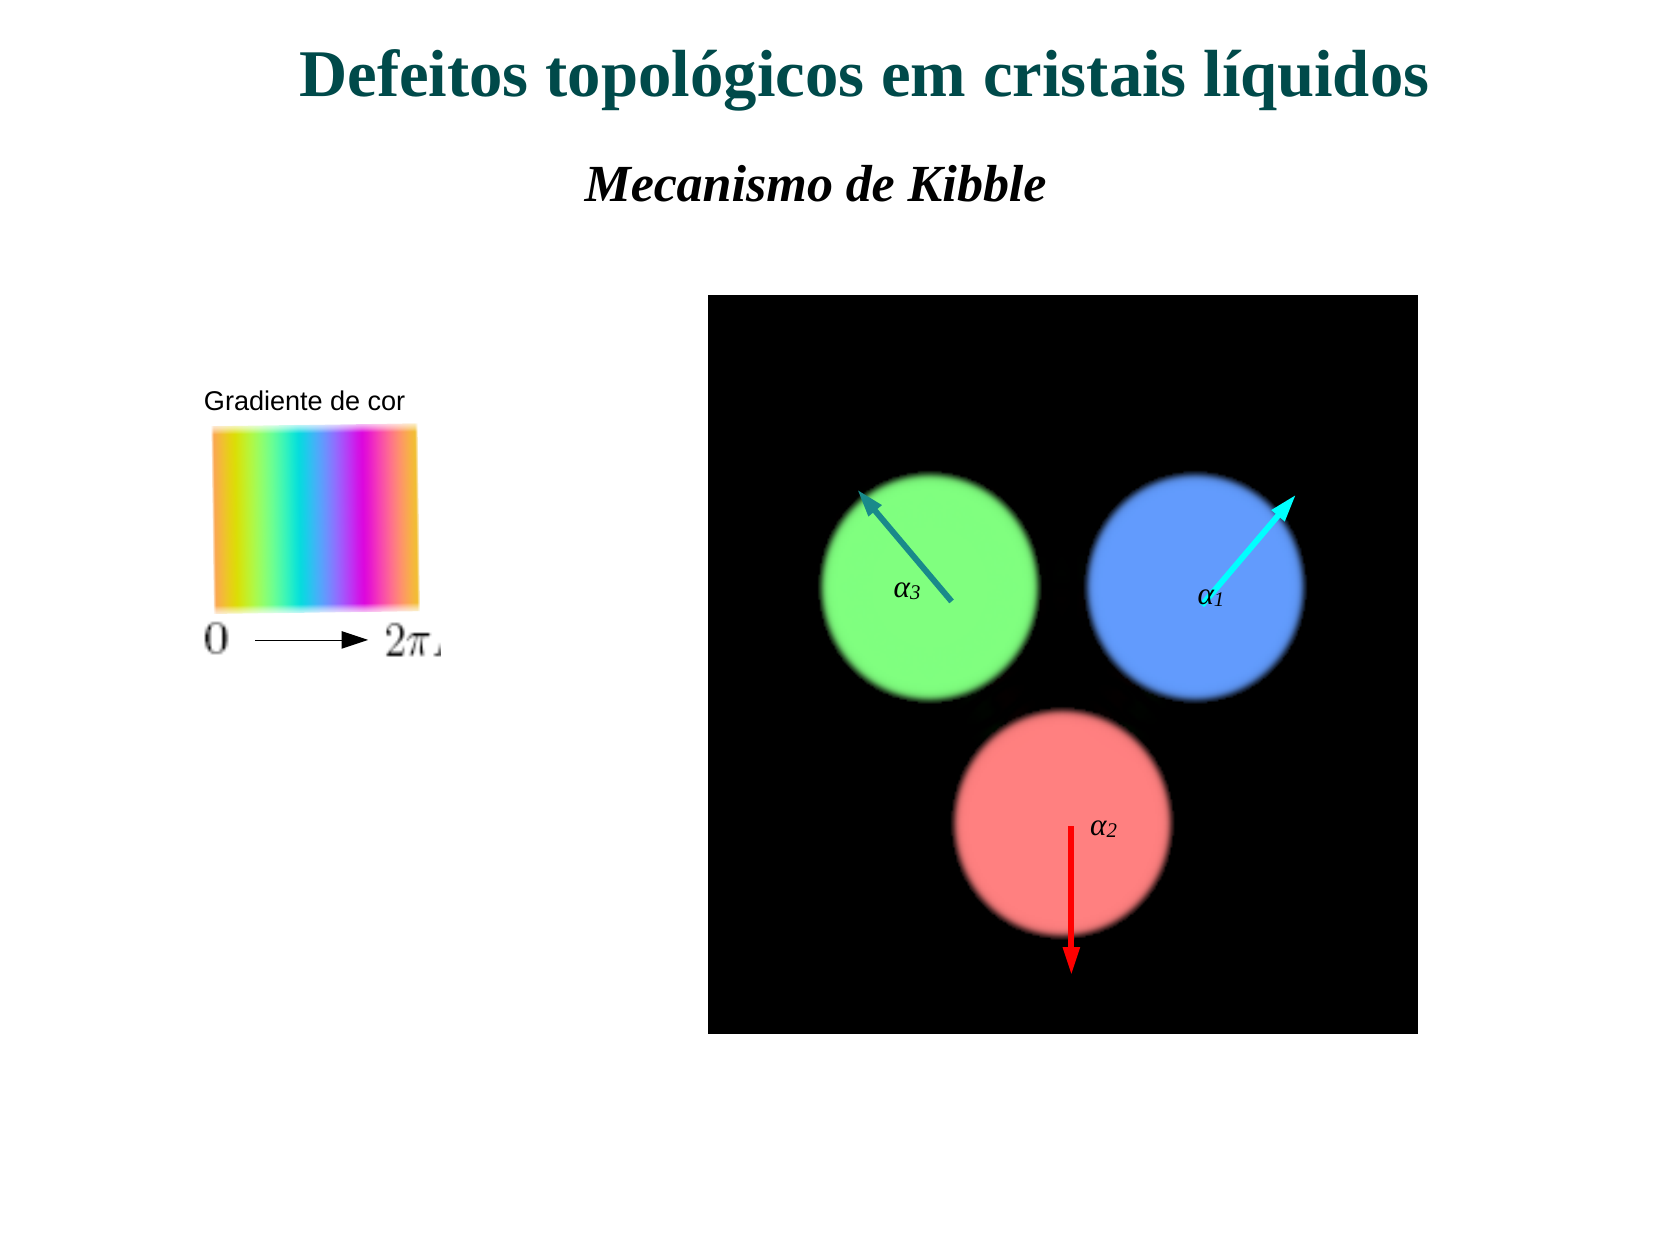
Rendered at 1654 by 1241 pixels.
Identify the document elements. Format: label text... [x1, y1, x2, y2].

text_box α2 [1072, 797, 1256, 943]
text_box Defeitos topológicos em cristais líquidos [284, 29, 1447, 119]
text_box α1 [1179, 566, 1315, 712]
text_box α3 [876, 559, 1020, 705]
picture [708, 295, 1418, 1034]
text_box Gradiente de cor [189, 378, 443, 424]
picture [192, 423, 441, 667]
text_box Mecanismo de Kibble [569, 147, 1241, 250]
